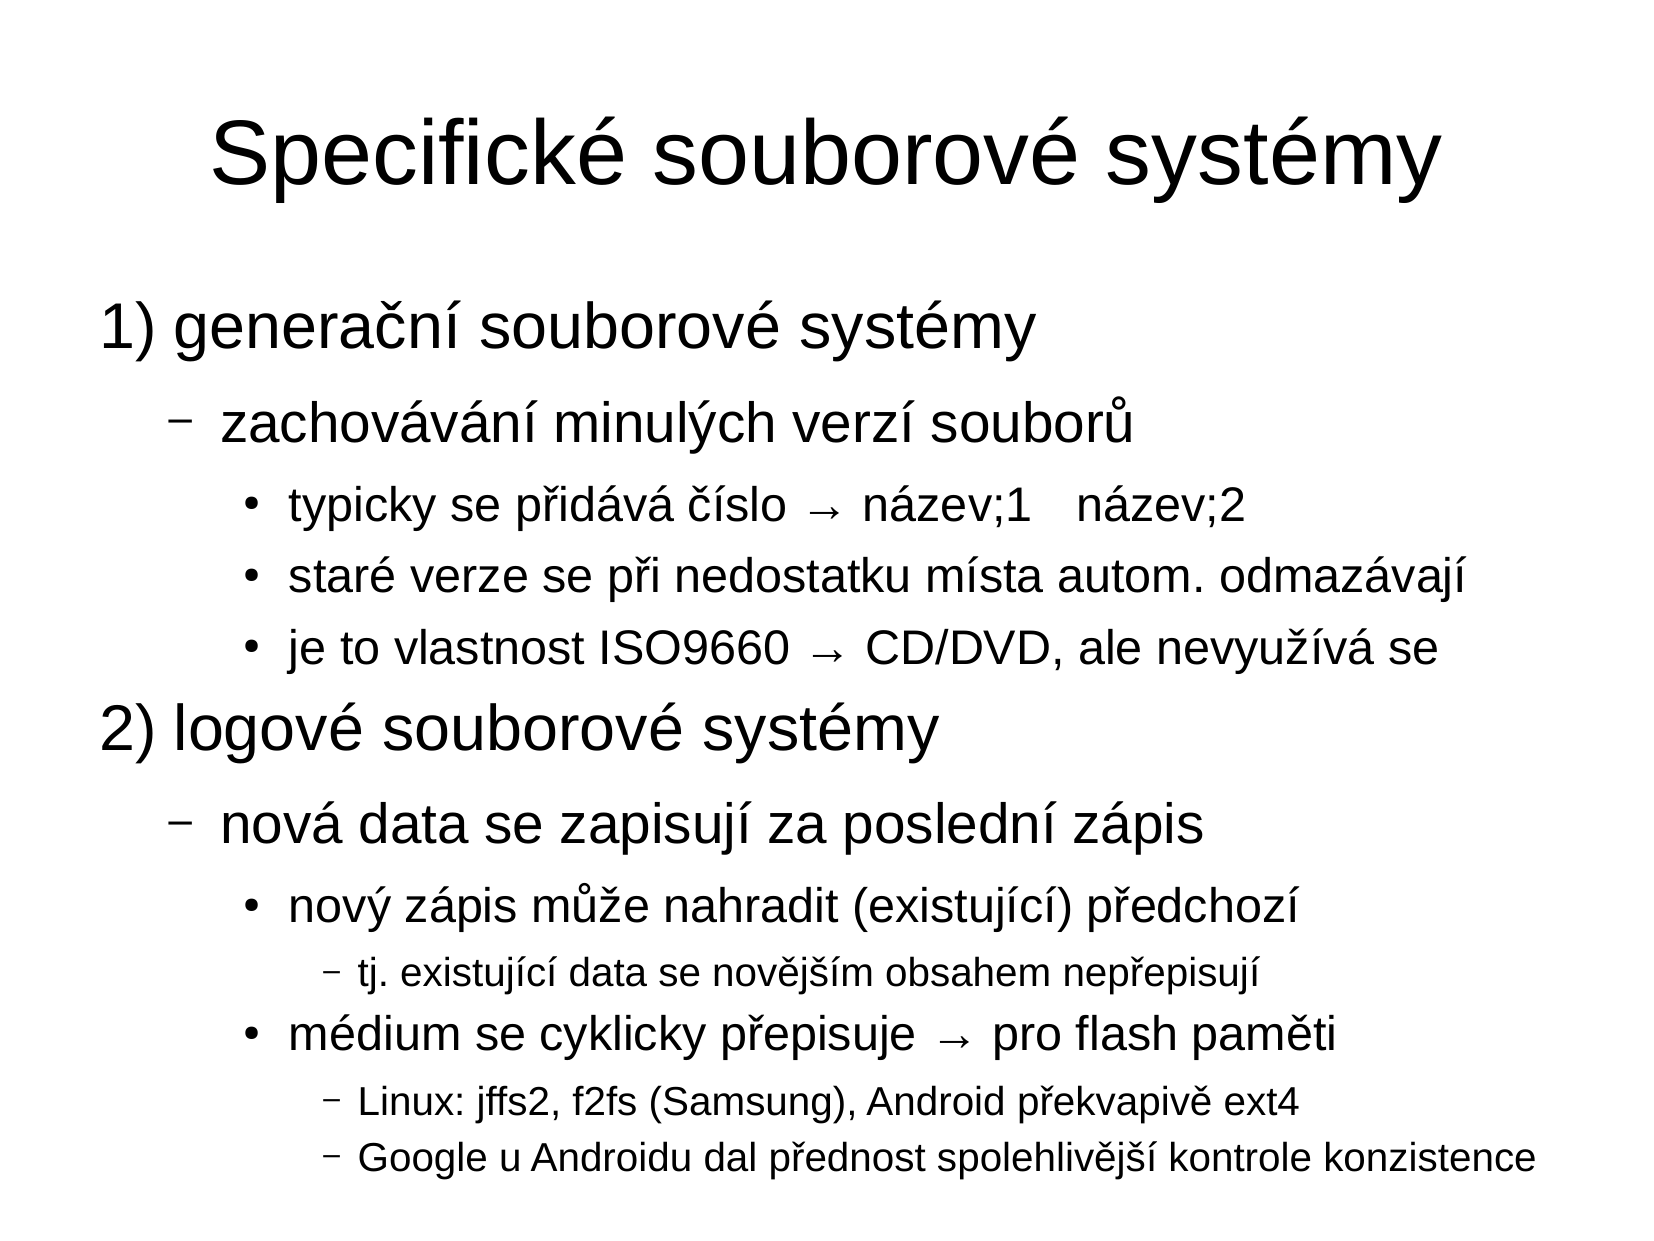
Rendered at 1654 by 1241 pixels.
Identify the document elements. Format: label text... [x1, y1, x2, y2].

title Specifické souborové systémy [82, 49, 1571, 257]
list generační souborové systémy zachovávání minulých verzí souborů typicky se přidává číslo → název;1 název;2 staré verze se při nedostatku místa autom. odmazávají je to vlastnost ISO9660 → CD/DVD, ale nevyužívá se logové souborové systémy nová data se zapisují za poslední zápis nový zápis může nahradit (existující) předchozí tj. existující data se novějším obsahem nepřepisují médium se cyklicky přepisuje → pro flash paměti Linux: jffs2, f2fs (Samsung), Android překvapivě ext4 Google u Androidu dal přednost spolehlivější kontrole konzistence [82, 290, 1571, 1193]
